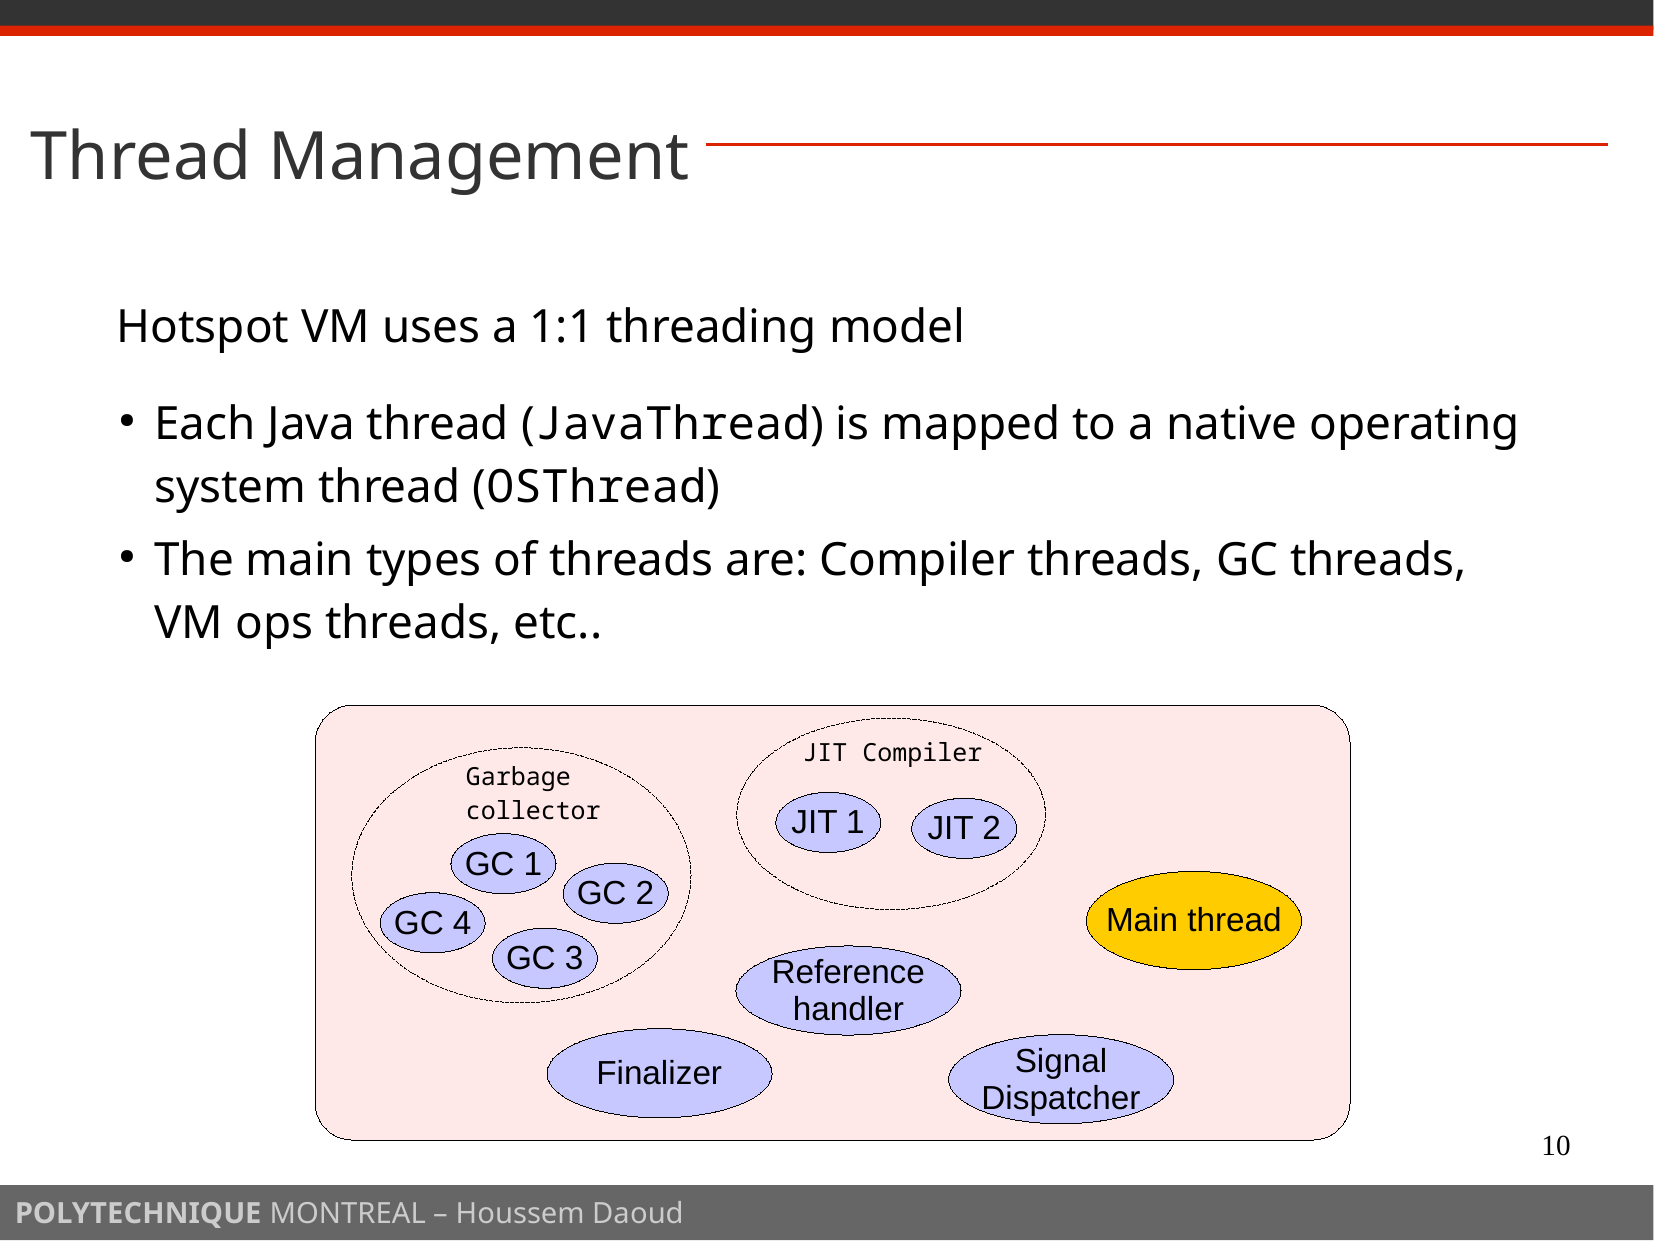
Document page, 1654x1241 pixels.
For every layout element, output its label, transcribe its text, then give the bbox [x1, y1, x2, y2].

text_box GC 3 [492, 928, 598, 989]
text_box Finalizer [547, 1028, 773, 1118]
text_box JIT 2 [911, 799, 1017, 859]
text_box POLYTECHNIQUE MONTREAL – Houssem Daoud [0, 1185, 1654, 1241]
text_box GC 2 [563, 863, 669, 924]
text_box Signal Dispatcher [948, 1034, 1174, 1124]
text_box JIT Compiler [752, 727, 1004, 799]
text_box [0, 0, 1654, 36]
text_box The main types of threads are: Compiler threads, GC threads, VM ops threads, etc.. [104, 519, 1561, 663]
text_box GC 4 [380, 892, 486, 953]
text_box Main thread [1086, 871, 1302, 970]
text_box GC 1 [450, 833, 557, 894]
text_box Thread Management [30, 60, 1561, 203]
text_box Garbage collector [415, 750, 667, 824]
text_box [315, 705, 1351, 1141]
text_box Reference handler [735, 945, 962, 1036]
text_box JIT 1 [775, 799, 881, 853]
text_box Each Java thread (JavaThread) is mapped to a native operating system thread (OSThread) [104, 383, 1628, 527]
text_box Hotspot VM uses a 1:1 threading model [66, 285, 1177, 361]
